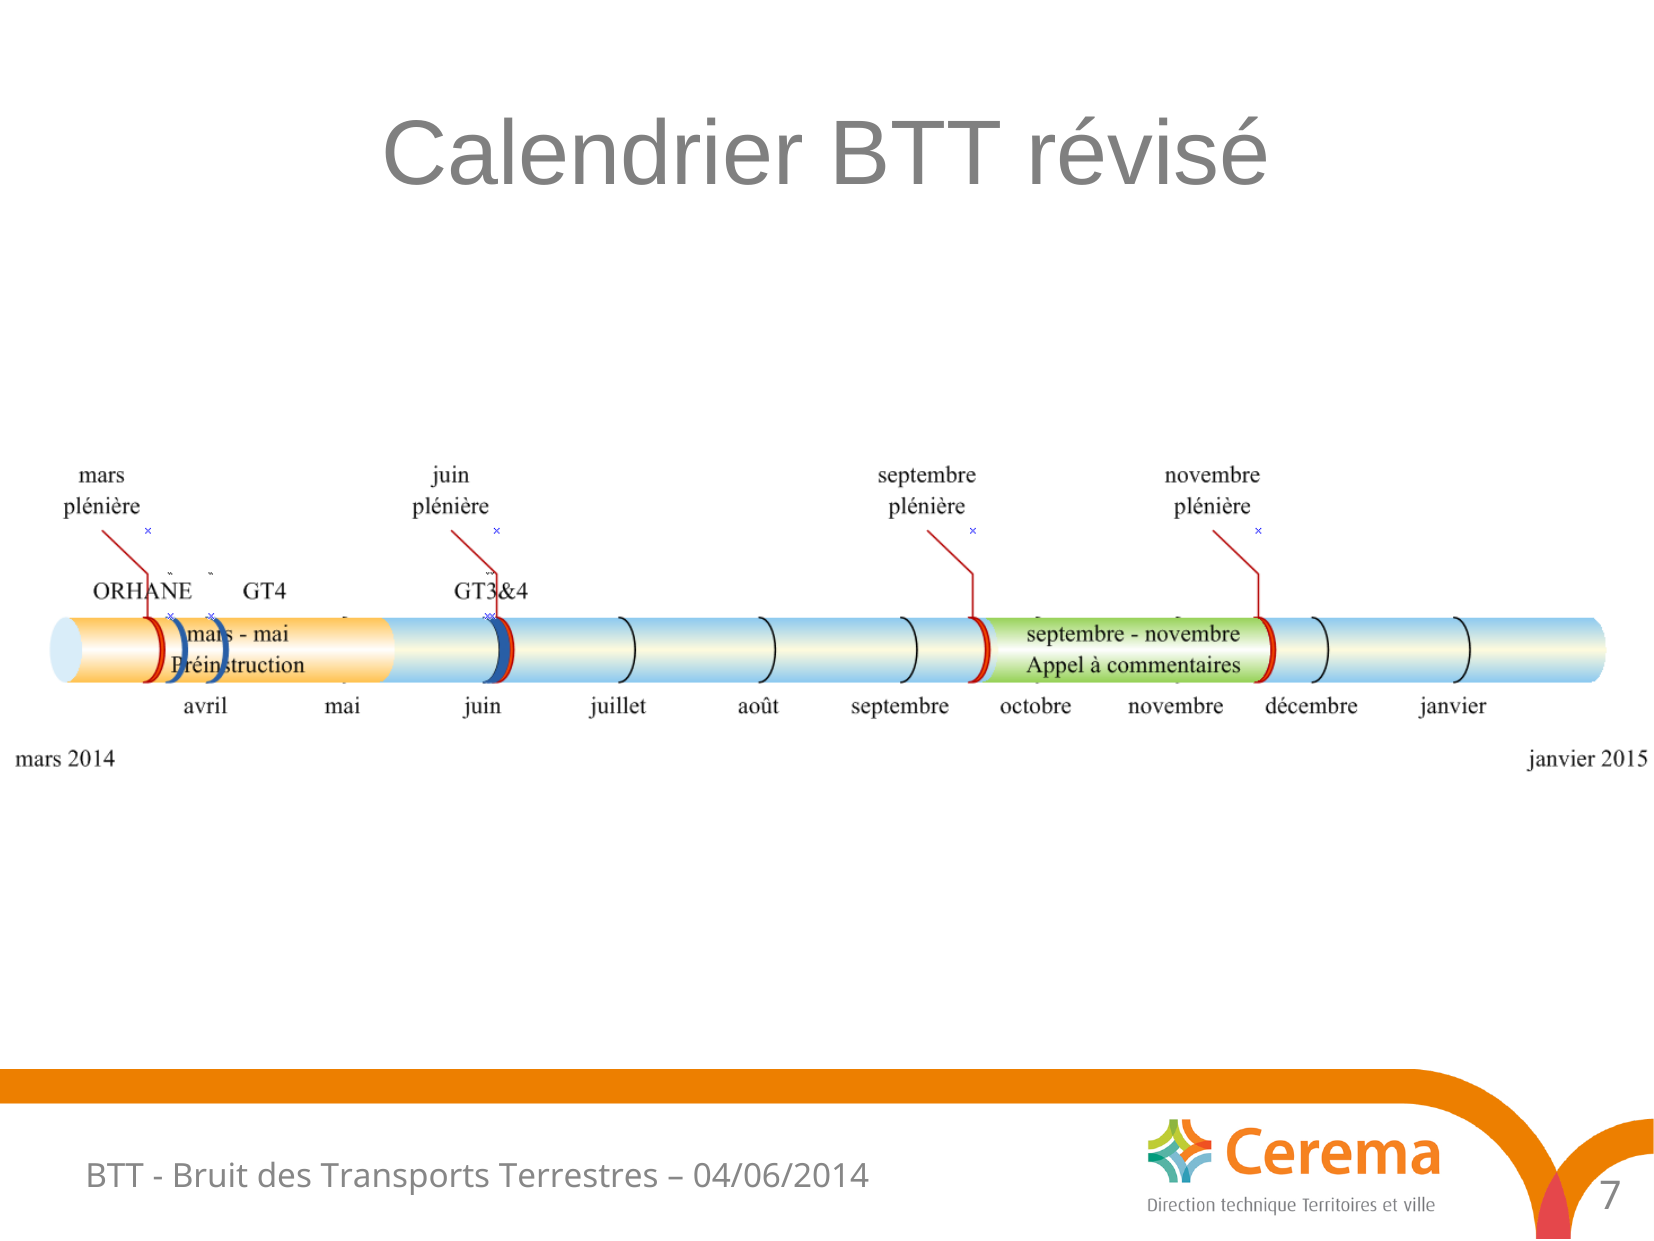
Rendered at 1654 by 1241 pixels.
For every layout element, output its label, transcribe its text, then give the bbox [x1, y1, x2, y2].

picture [0, 1069, 1654, 1239]
picture [11, 453, 1654, 778]
title Calendrier BTT révisé [82, 49, 1571, 257]
